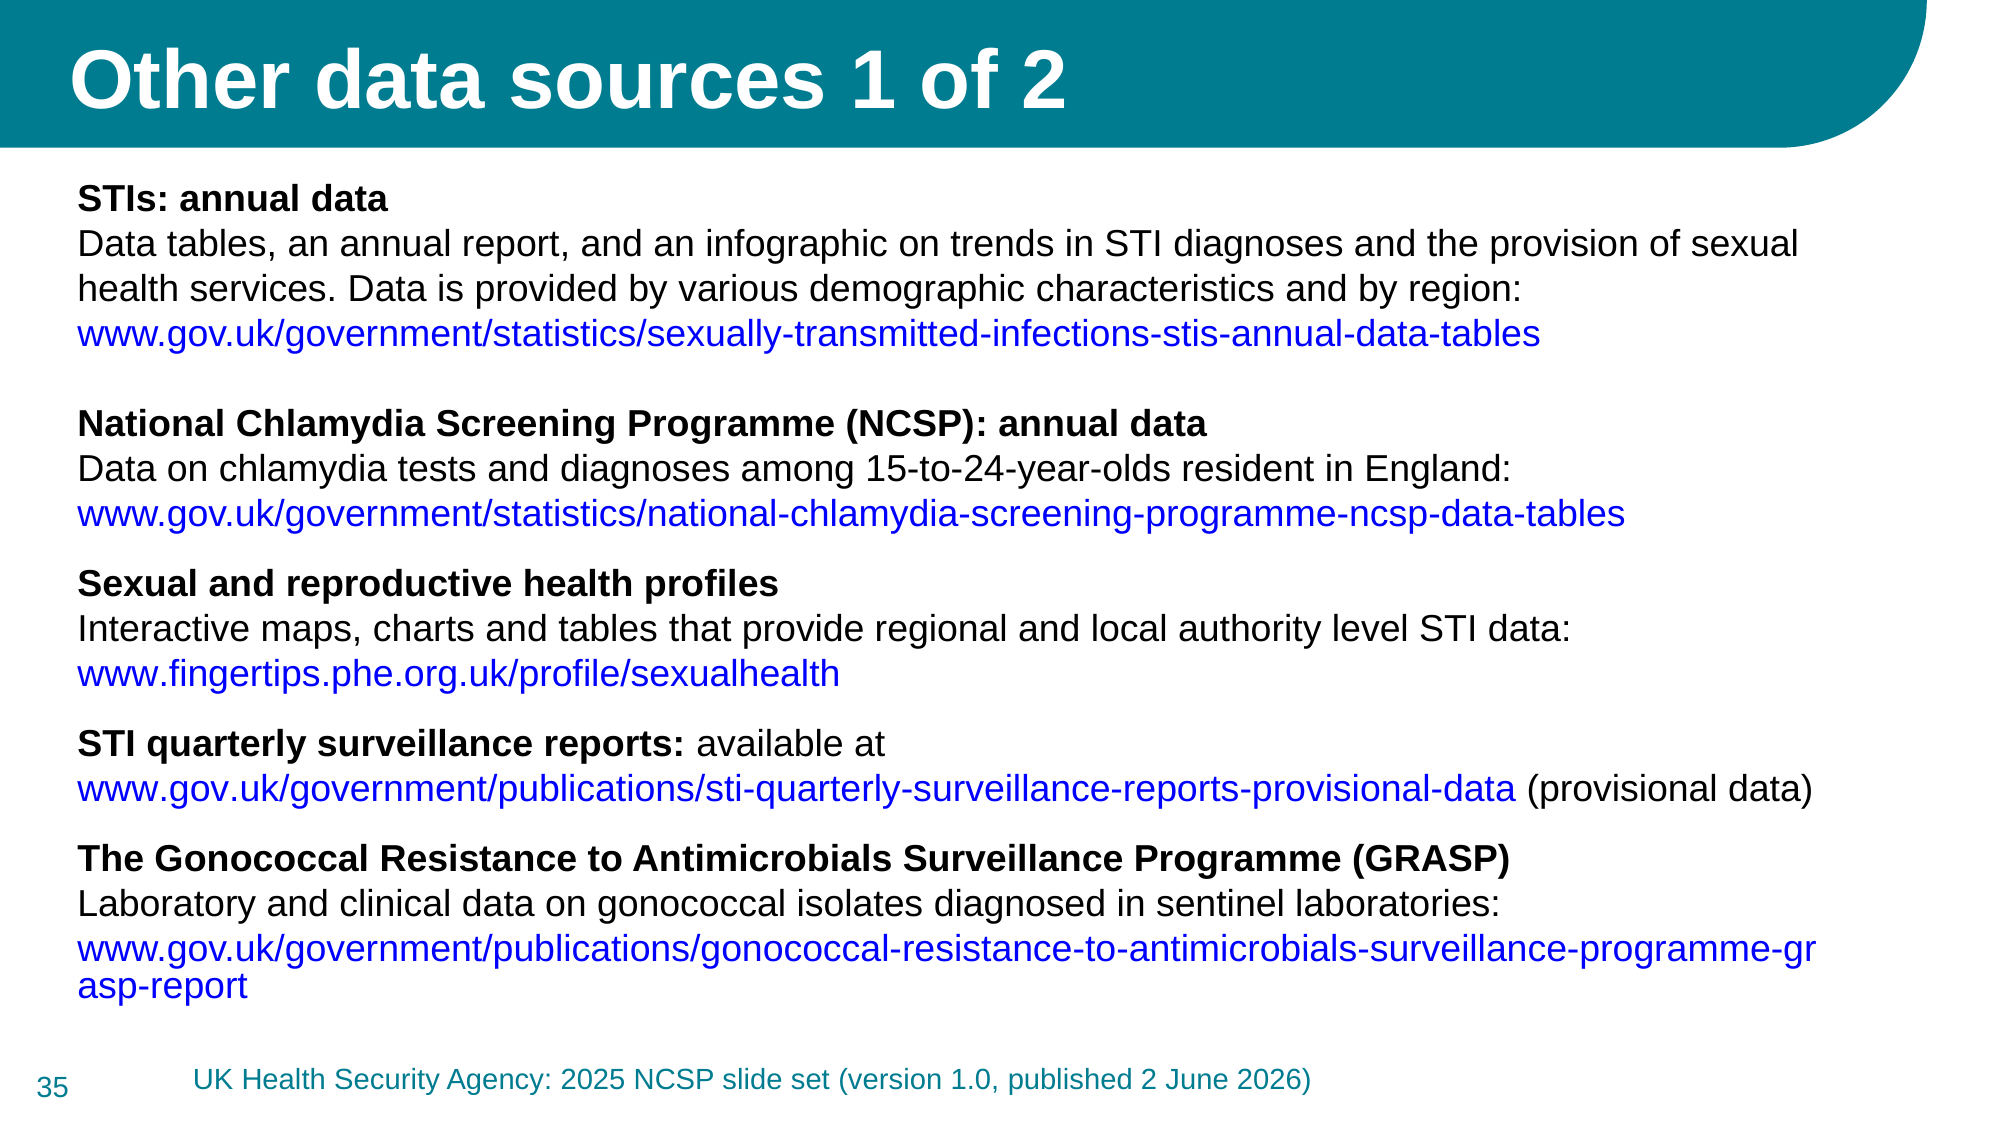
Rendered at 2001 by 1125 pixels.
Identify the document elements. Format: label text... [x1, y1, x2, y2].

title Other data sources 1 of 2 [54, 29, 1780, 134]
text_box STIs: annual data Data tables, an annual report, and an infographic on trends in STI diagnoses and the provision of sexual health services. Data is provided by various demographic characteristics and by region: www.gov.uk/government/statistics/sexually-transmitted-infections-stis-annual-data-tables National Chlamydia Screening Programme (NCSP): annual data Data on chlamydia tests and diagnoses among 15-to-24-year-olds resident in England: www.gov.uk/government/statistics/national-chlamydia-screening-programme-ncsp-data-tables Sexual and reproductive health profiles Interactive maps, charts and tables that provide regional and local authority level STI data: www.fingertips.phe.org.uk/profile/sexualhealth STI quarterly surveillance reports: available at www.gov.uk/government/publications/sti-quarterly-surveillance-reports-provisional-data (provisional data) The Gonococcal Resistance to Antimicrobials Surveillance Programme (GRASP) Laboratory and clinical data on gonococcal isolates diagnosed in sentinel laboratories: www.gov.uk/government/publications/gonococcal-resistance-to-antimicrobials-surveillance-programme-grasp-report [77, 173, 1823, 1064]
text_box [21, 1056, 120, 1117]
